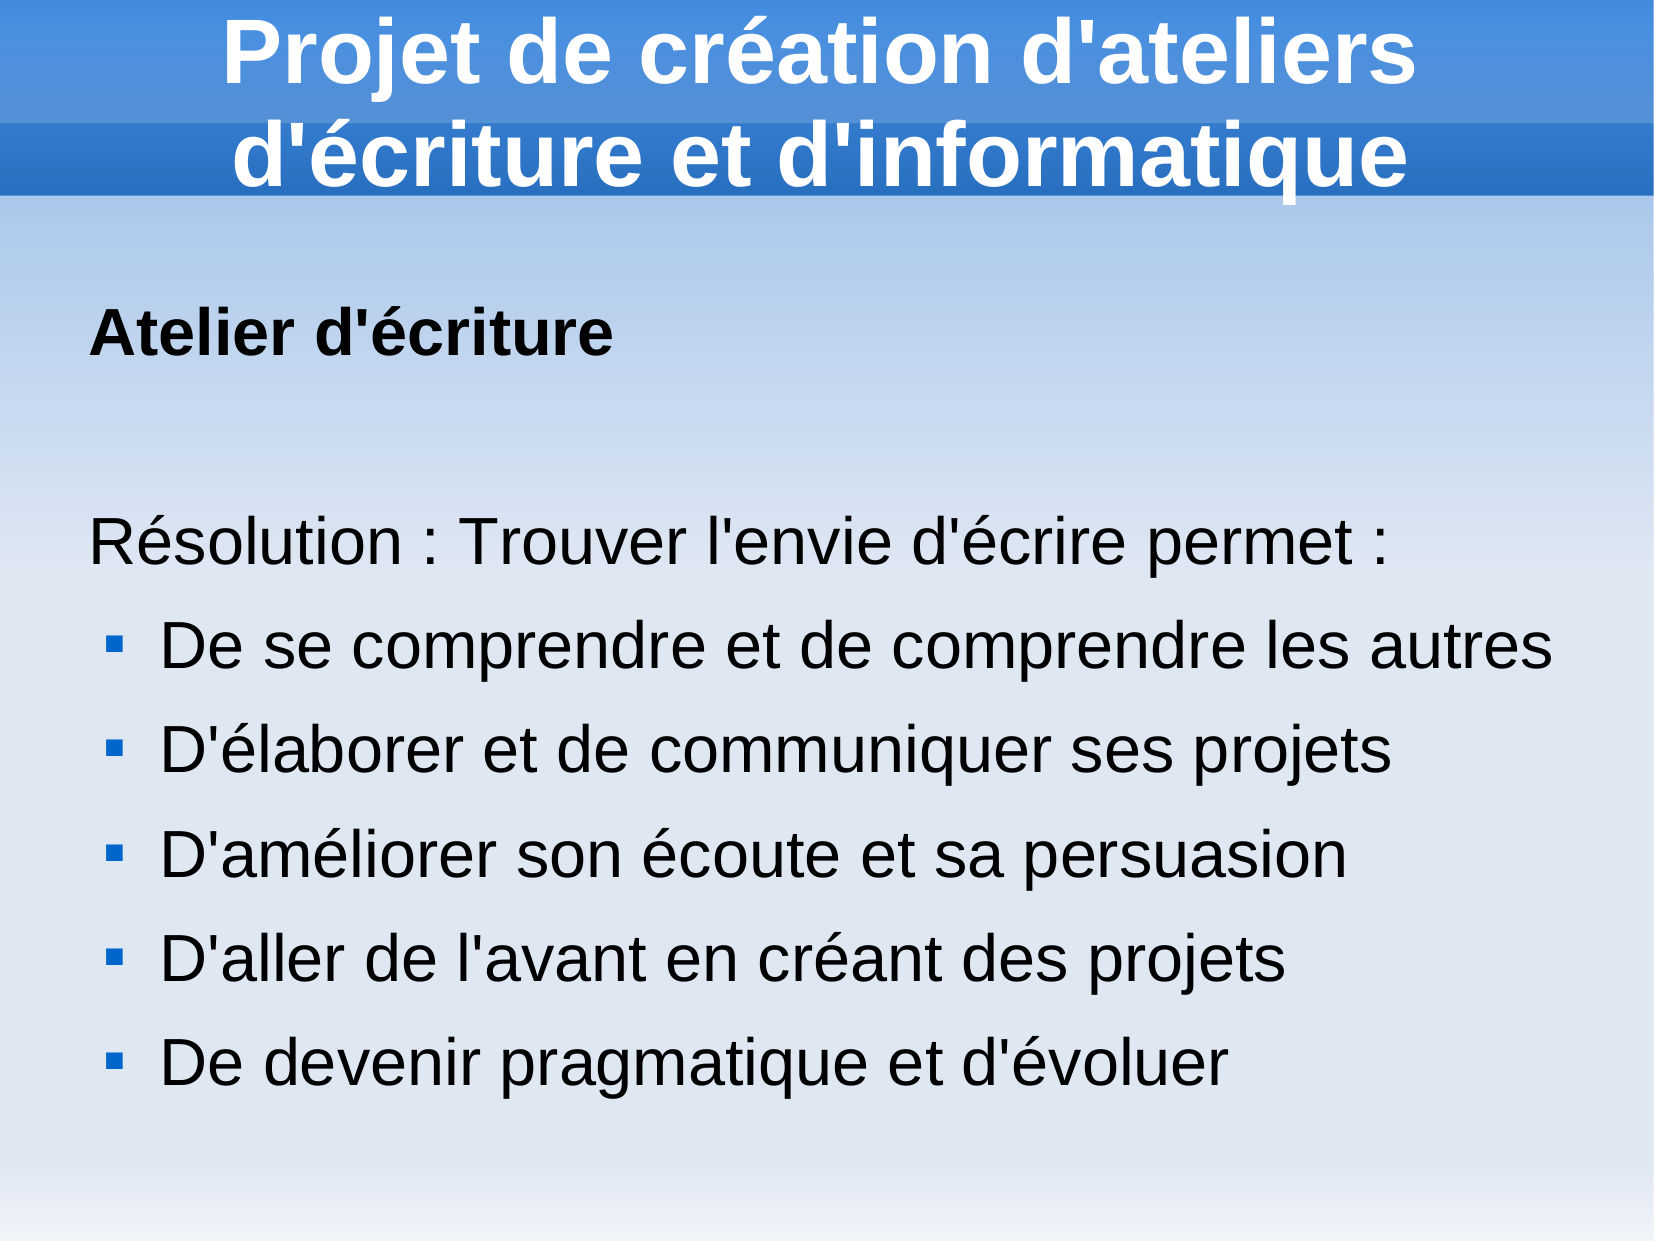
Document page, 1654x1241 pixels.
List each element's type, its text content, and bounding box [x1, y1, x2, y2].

title Projet de création d'ateliers d'écriture et d'informatique [76, 0, 1565, 208]
list Atelier d'écriture Résolution : Trouver l'envie d'écrire permet : De se comprendre et de comprendre les autres D'élaborer et de communiquer ses projets D'améliorer son écoute et sa persuasion D'aller de l'avant en créant des projets De devenir pragmatique et d'évoluer [88, 295, 1577, 1114]
picture [0, 0, 1654, 1241]
